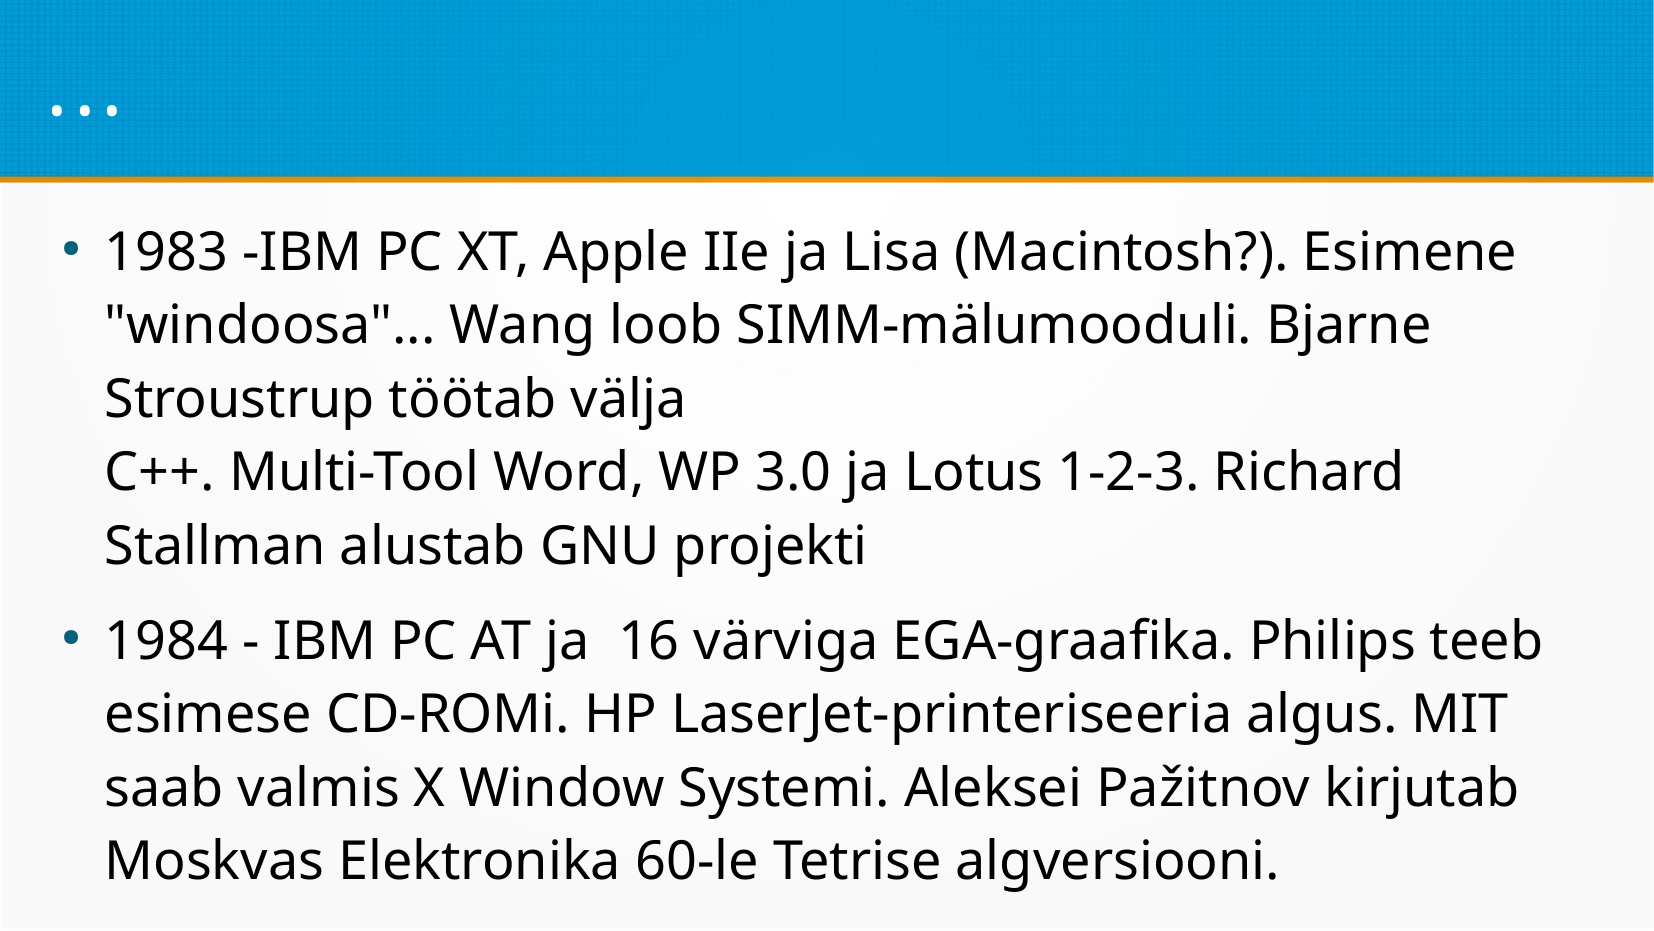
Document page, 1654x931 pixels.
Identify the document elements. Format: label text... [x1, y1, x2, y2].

picture [0, 175, 1654, 931]
title ... [43, 0, 1619, 149]
list 1983 -IBM PC XT, Apple IIe ja Lisa (Macintosh?). Esimene "windoosa"... Wang loob SIMM-mälumooduli. Bjarne Stroustrup töötab välja C++. Multi-Tool Word, WP 3.0 ja Lotus 1-2-3. Richard Stallman alustab GNU projekti 1984 - IBM PC AT ja 16 värviga EGA-graafika. Philips teeb esimese CD-ROMi. HP LaserJet-printeriseeria algus. MIT saab valmis X Window Systemi. Aleksei Pažitnov kirjutab Moskvas Elektronika 60-le Tetrise algversiooni. [47, 212, 1607, 902]
